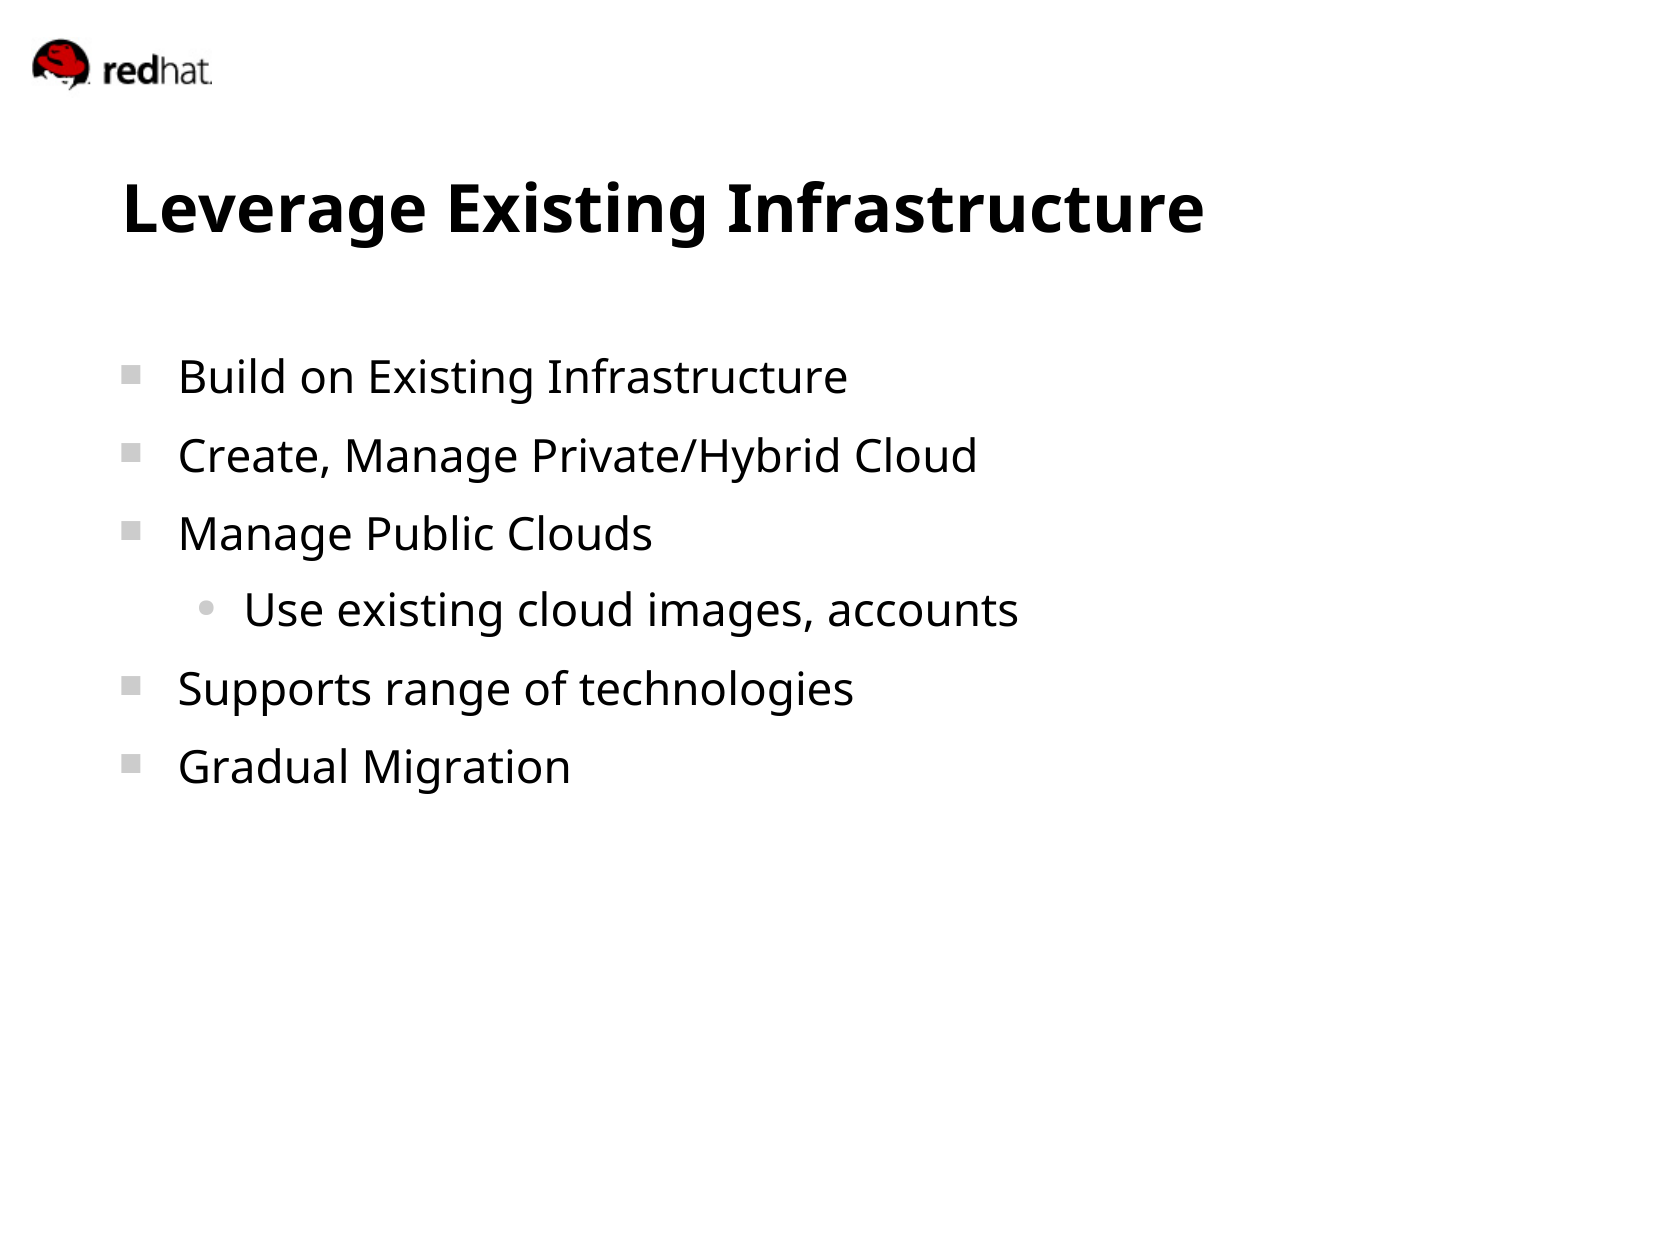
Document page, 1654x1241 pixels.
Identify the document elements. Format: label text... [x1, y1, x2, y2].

title Leverage Existing Infrastructure [121, 102, 1534, 310]
list Build on Existing Infrastructure Create, Manage Private/Hybrid Cloud Manage Public Clouds Use existing cloud images, accounts Supports range of technologies Gradual Migration [121, 344, 1534, 1127]
picture [31, 37, 212, 98]
